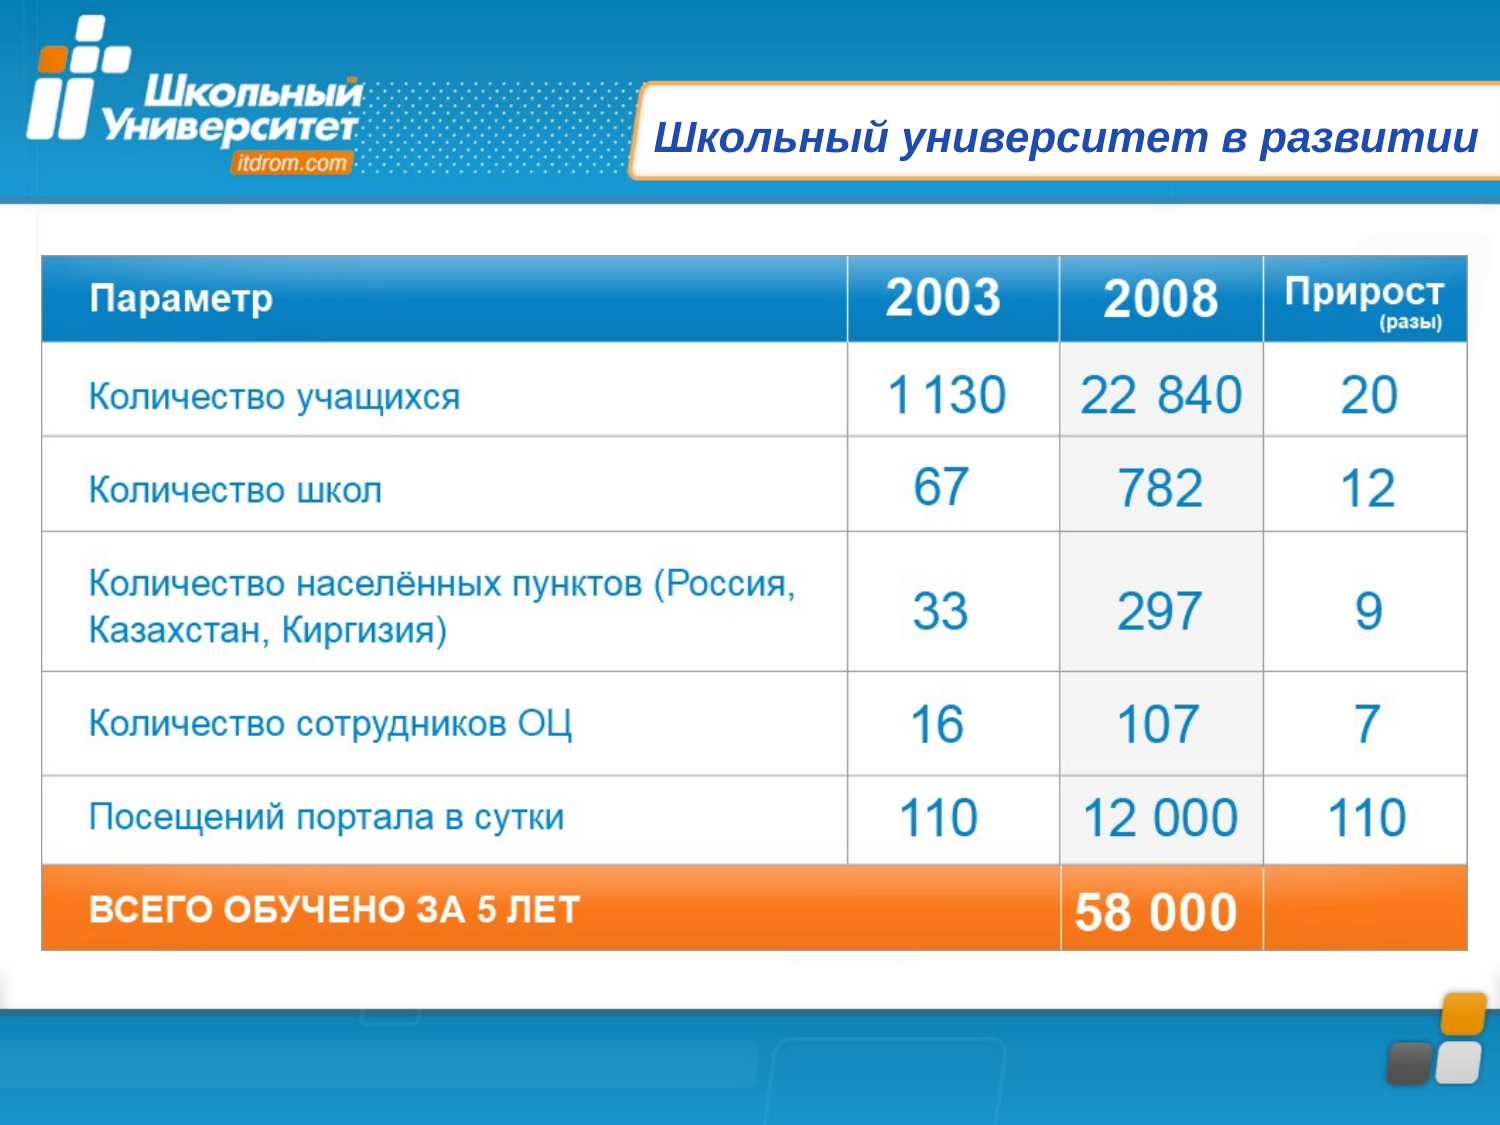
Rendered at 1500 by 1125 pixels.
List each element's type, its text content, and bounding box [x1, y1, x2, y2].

title Школьный университет в развитии [639, 78, 1500, 197]
picture [0, 13, 1500, 1125]
